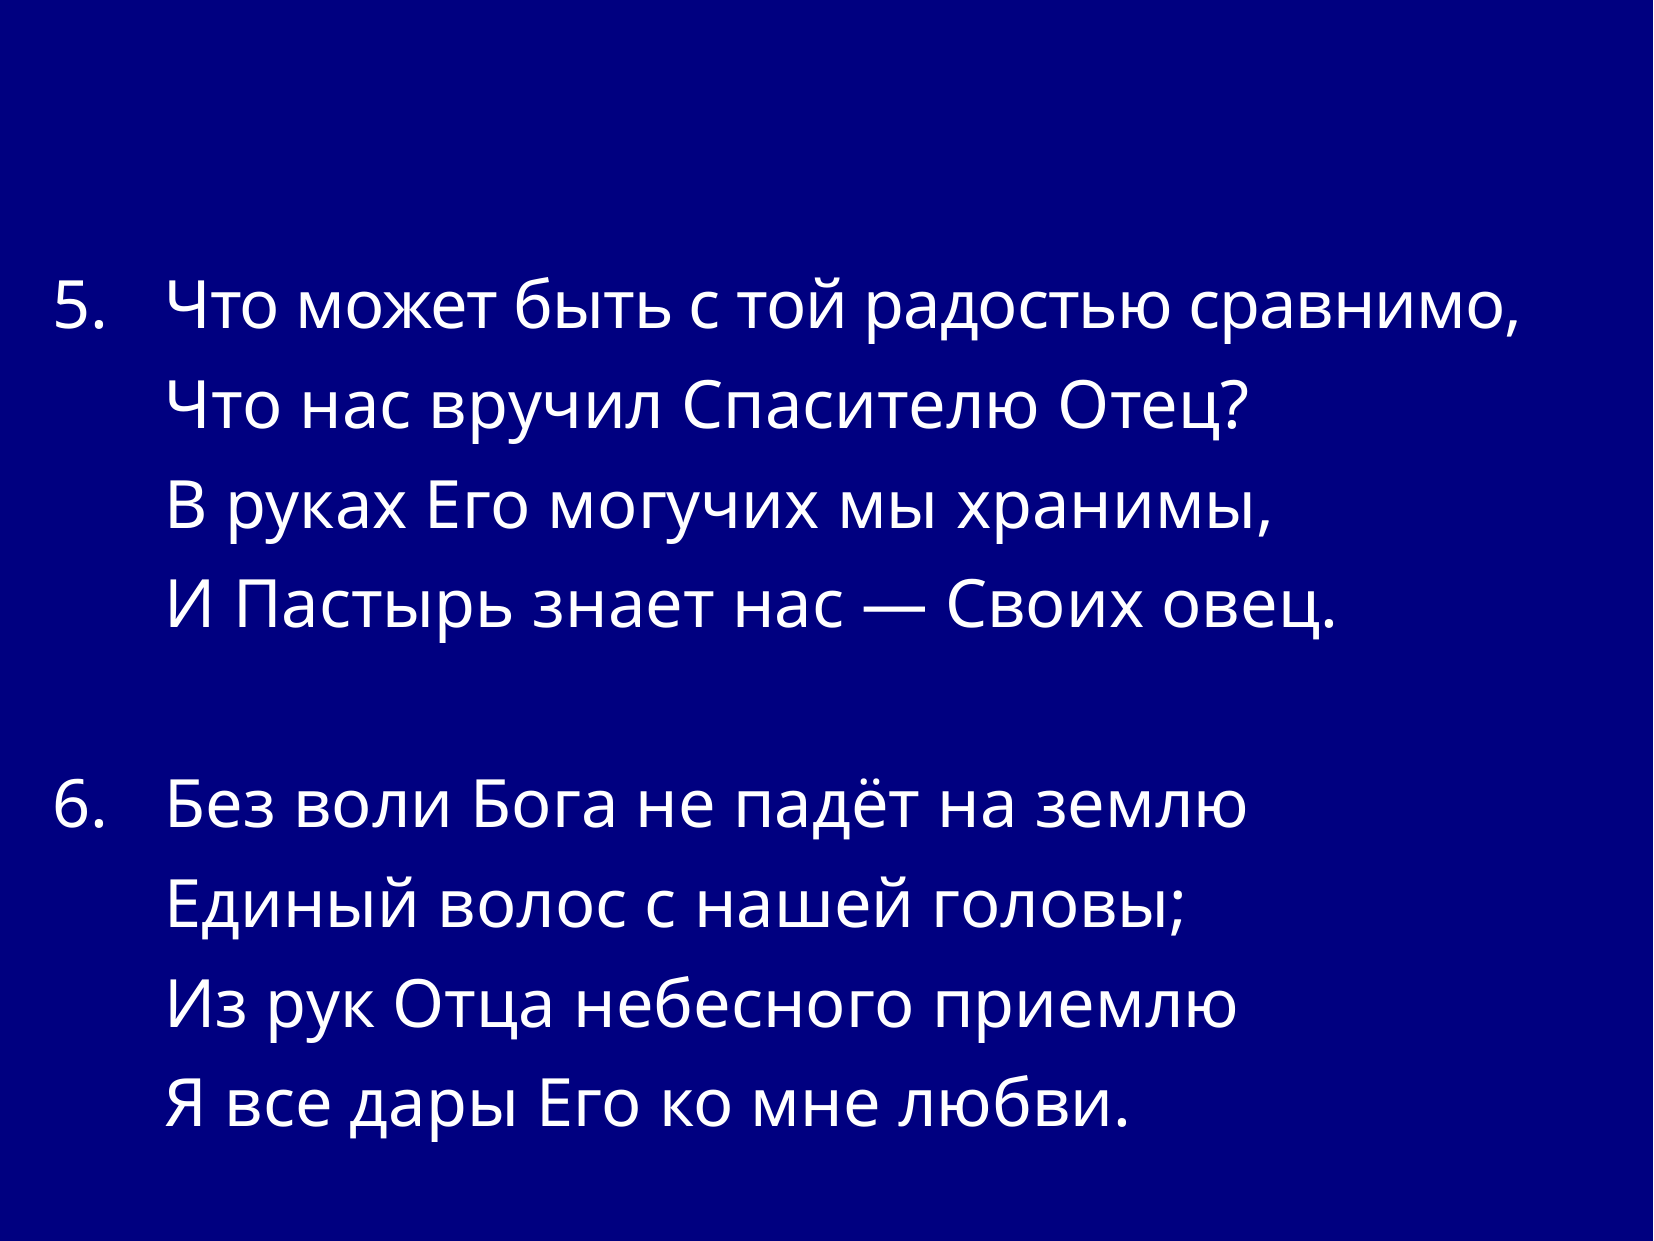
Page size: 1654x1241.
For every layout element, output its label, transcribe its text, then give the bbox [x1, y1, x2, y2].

text_box 5. Что может быть с той радостью сравнимо, Что нас вручил Спасителю Отец? В руках Его могучих мы хранимы, И Пастырь знает нас — Своих овец. 6. Без воли Бога не падёт на землю Единый волос с нашей головы; Из рук Отца небесного приемлю Я все дары Его ко мне любви. [37, 150, 1653, 1163]
